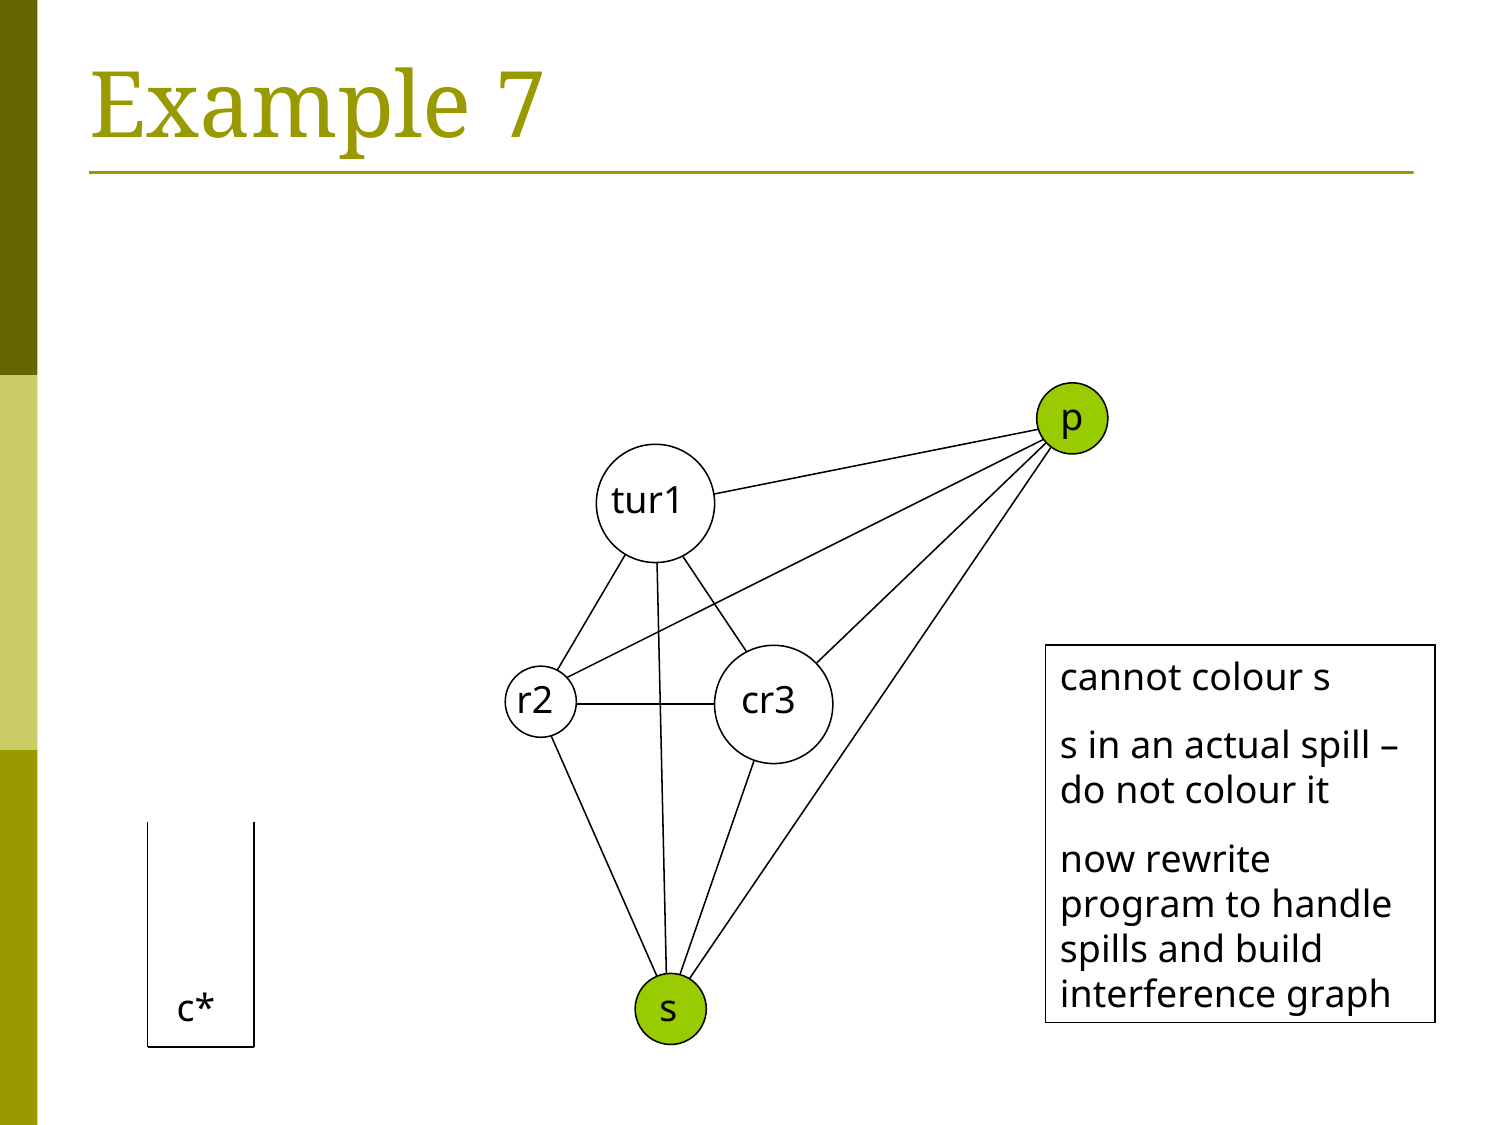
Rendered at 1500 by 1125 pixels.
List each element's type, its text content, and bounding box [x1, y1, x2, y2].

text_box [1099, 395, 1108, 442]
text_box [714, 669, 828, 764]
text_box [608, 444, 703, 467]
text_box [602, 529, 709, 563]
text_box s [644, 976, 693, 1037]
title Example 7 [75, 45, 1426, 173]
text_box r2 [501, 668, 584, 730]
text_box [519, 730, 563, 738]
text_box c* [161, 976, 231, 1037]
text_box [635, 985, 644, 1033]
text_box cannot colour s s in an actual spill – do not colour it now rewrite program to handle spills and build interference graph [1045, 645, 1435, 1023]
text_box [648, 981, 707, 1045]
text_box tur1 [596, 467, 739, 529]
text_box [1036, 395, 1045, 442]
text_box [727, 645, 821, 668]
text_box [1049, 446, 1095, 454]
text_box p [1045, 385, 1099, 446]
text_box cr3 [726, 668, 833, 730]
